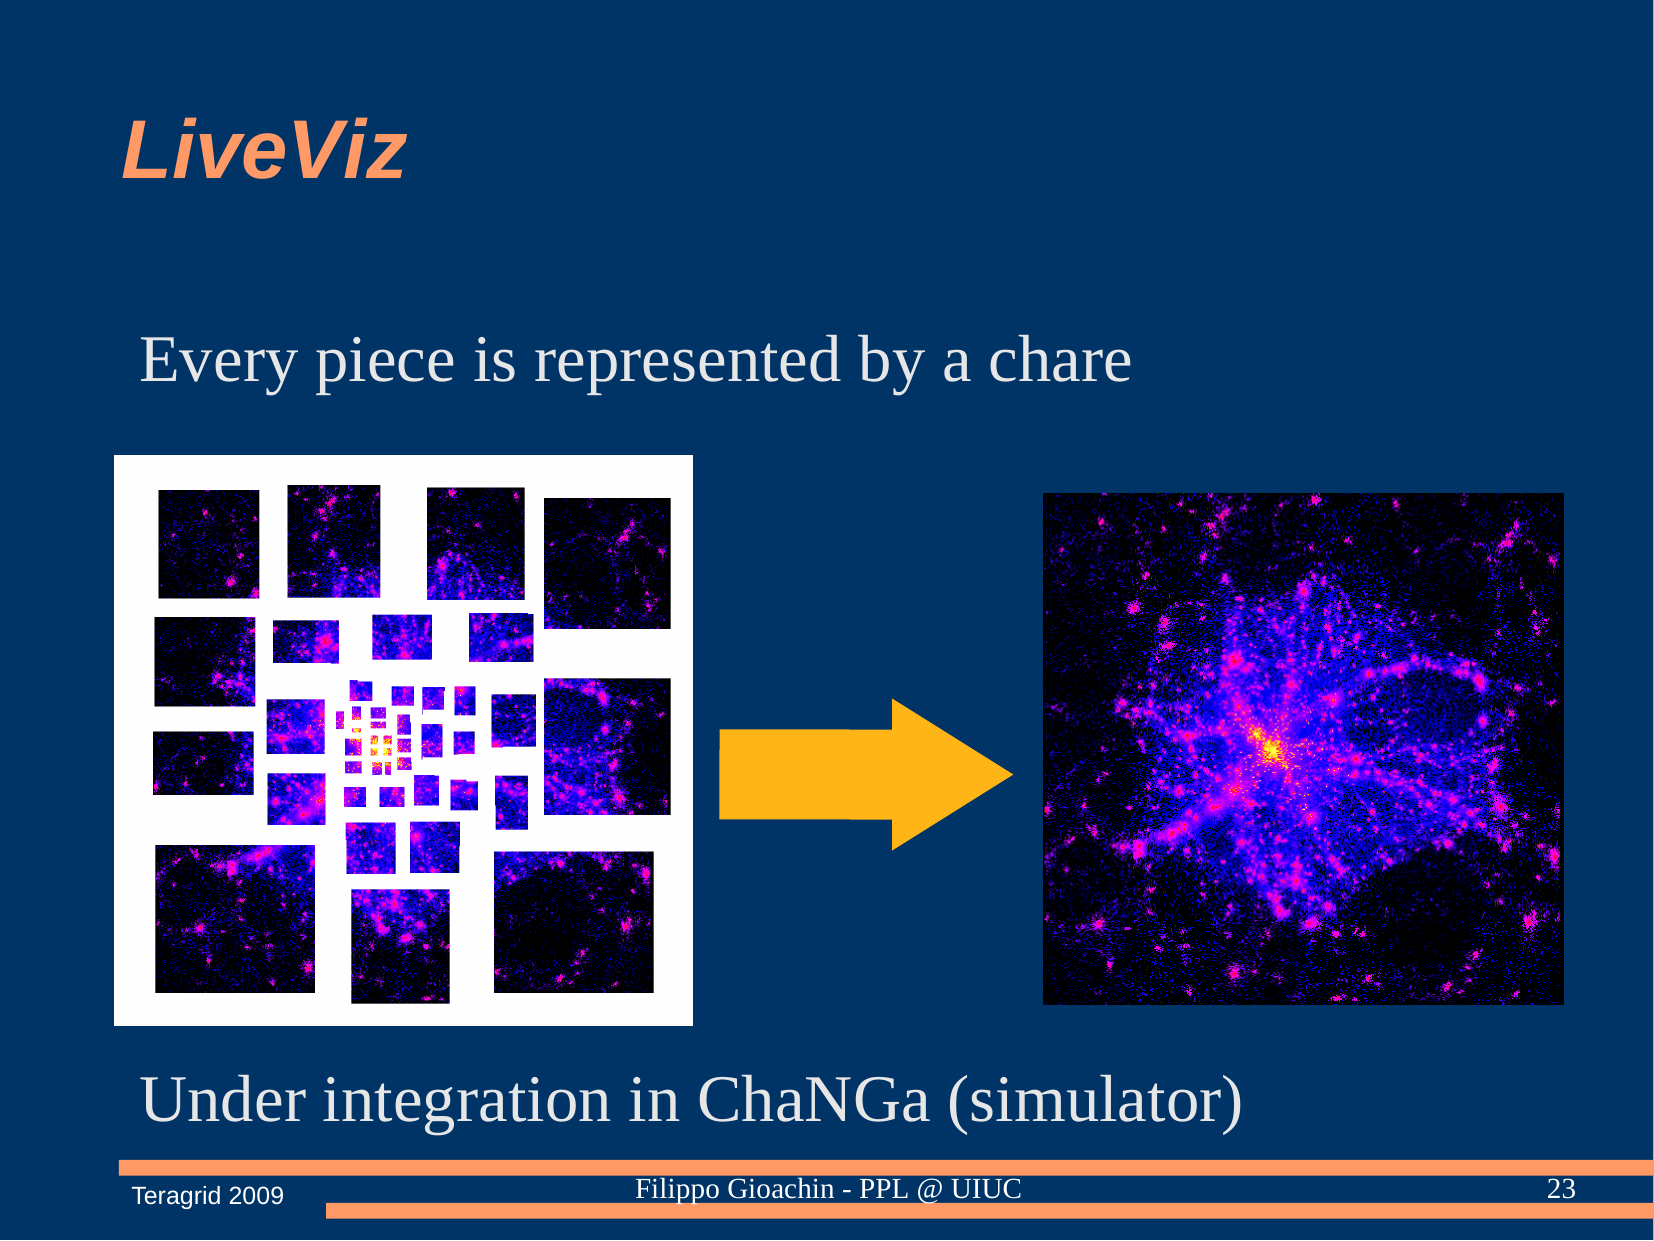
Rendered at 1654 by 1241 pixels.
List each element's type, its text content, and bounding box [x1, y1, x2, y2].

picture [1043, 493, 1564, 1005]
title LiveViz [121, 46, 1534, 254]
list Every piece is represented by a chare Under integration in ChaNGa (simulator) [121, 322, 1561, 1137]
picture [114, 455, 693, 1026]
